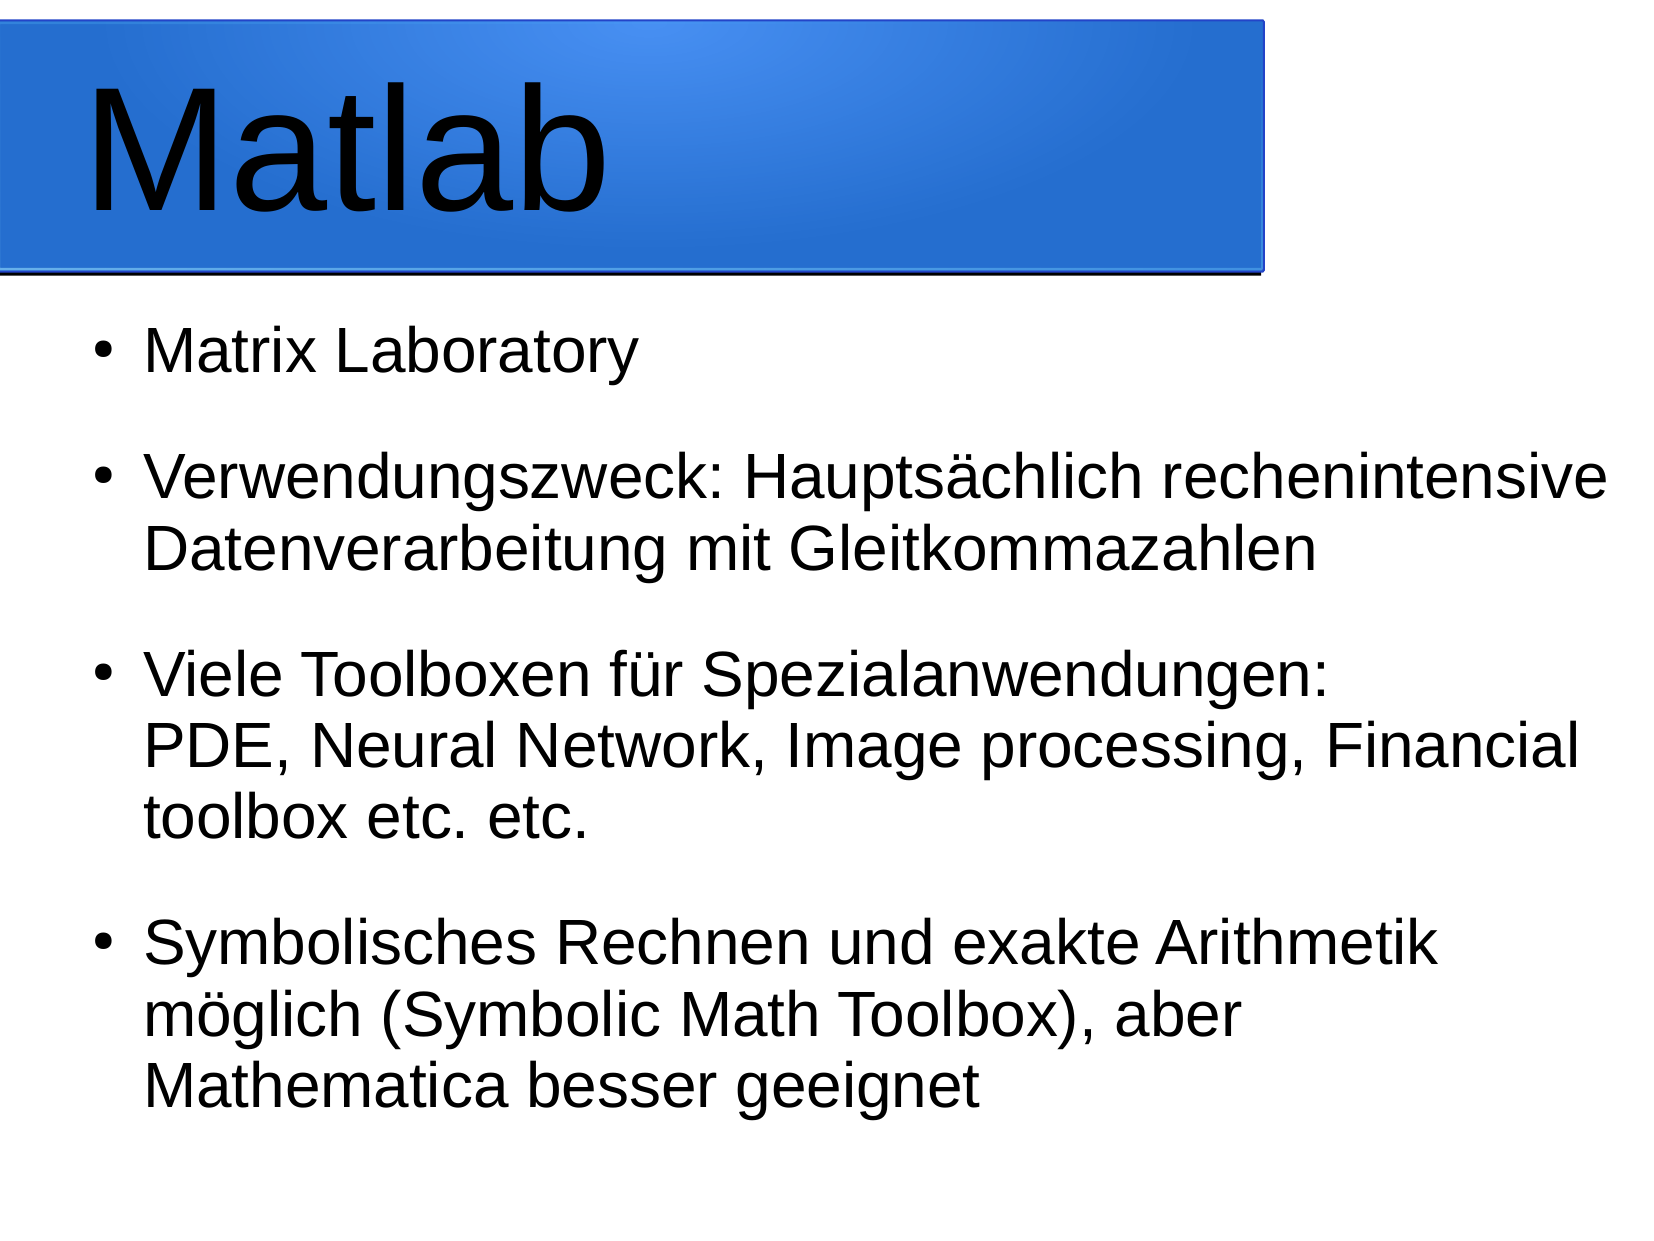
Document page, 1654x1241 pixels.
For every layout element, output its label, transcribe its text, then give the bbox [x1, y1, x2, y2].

list Matrix Laboratory Verwendungszweck: Hauptsächlich rechenintensive Datenverarbeitung mit Gleitkommazahlen Viele Toolboxen für Spezialanwendungen: PDE, Neural Network, Image processing, Financial toolbox etc. etc. Symbolisches Rechnen und exakte Arithmetik möglich (Symbolic Math Toolbox), aber Mathematica besser geeignet [75, 315, 1621, 1201]
title Matlab [82, 47, 1235, 252]
